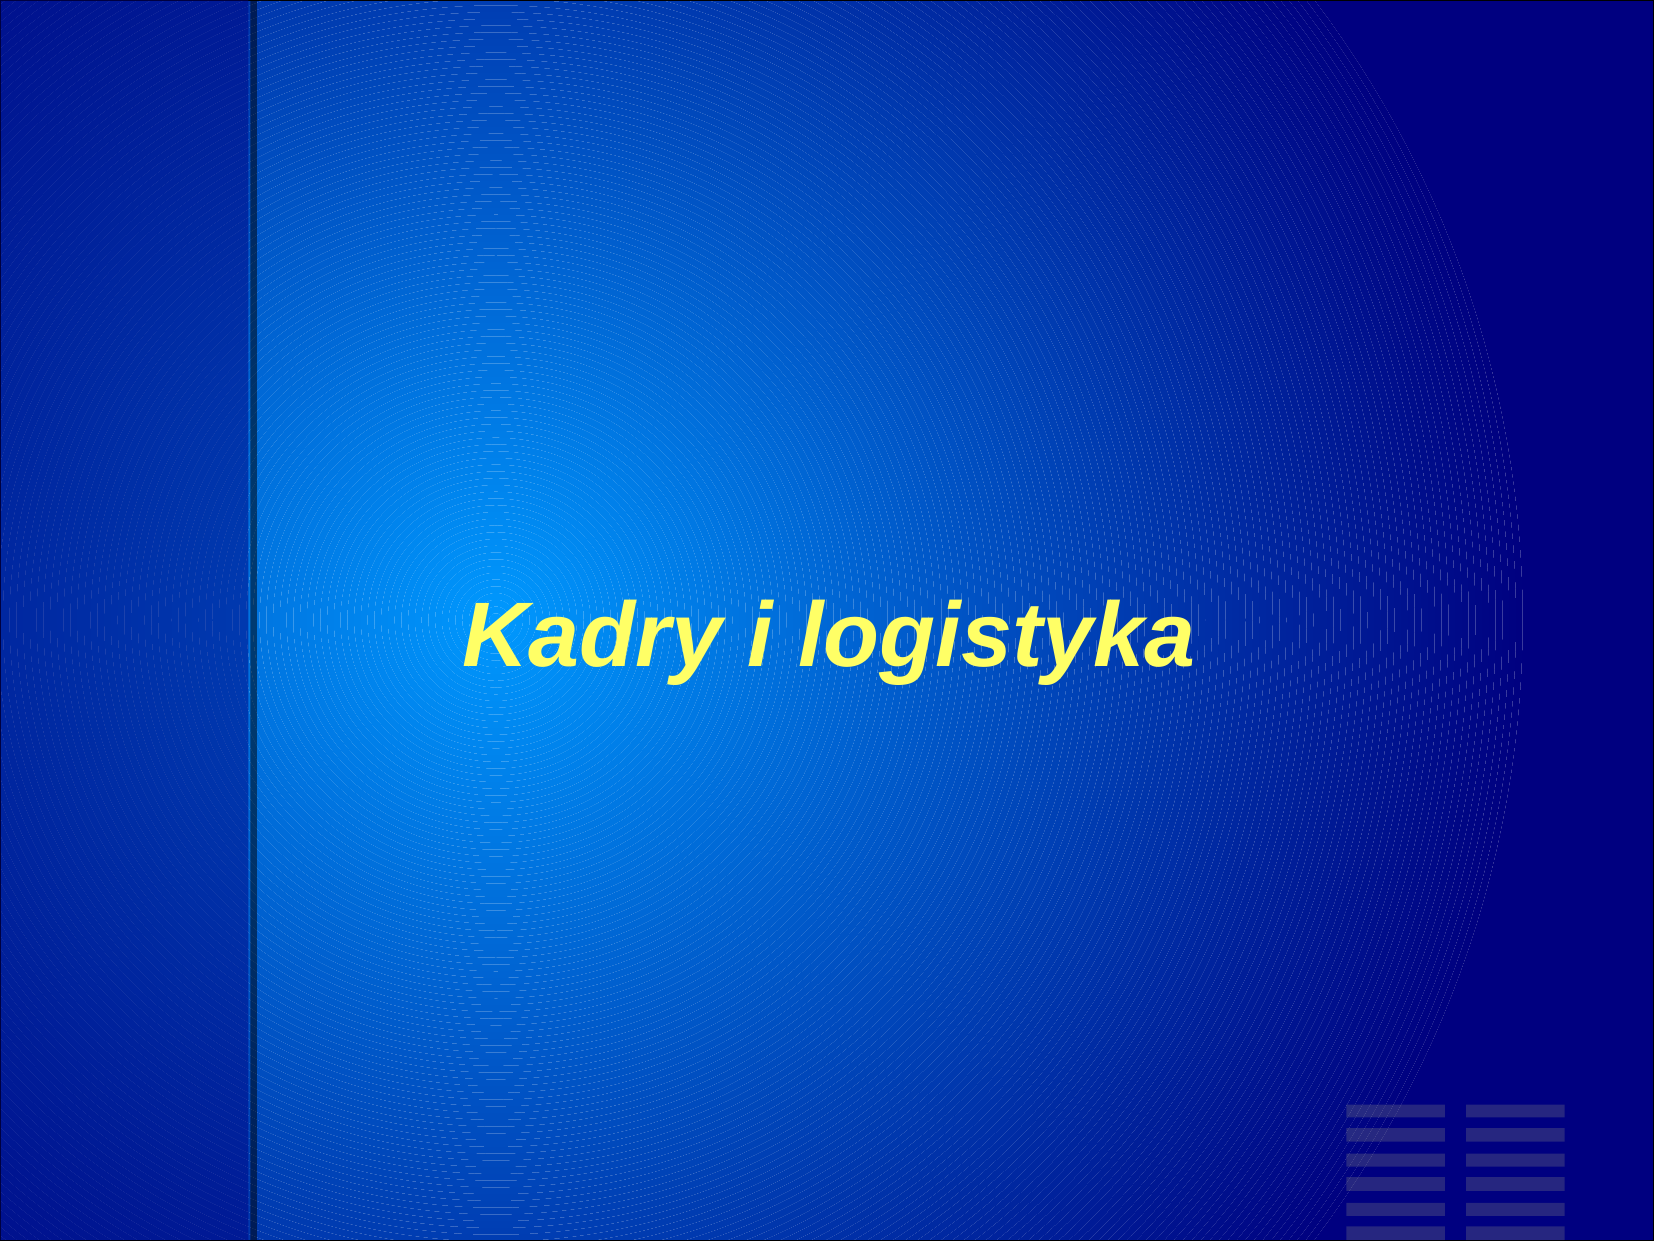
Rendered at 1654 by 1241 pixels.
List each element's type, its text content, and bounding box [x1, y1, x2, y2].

title Kadry i logistyka [123, 531, 1536, 739]
